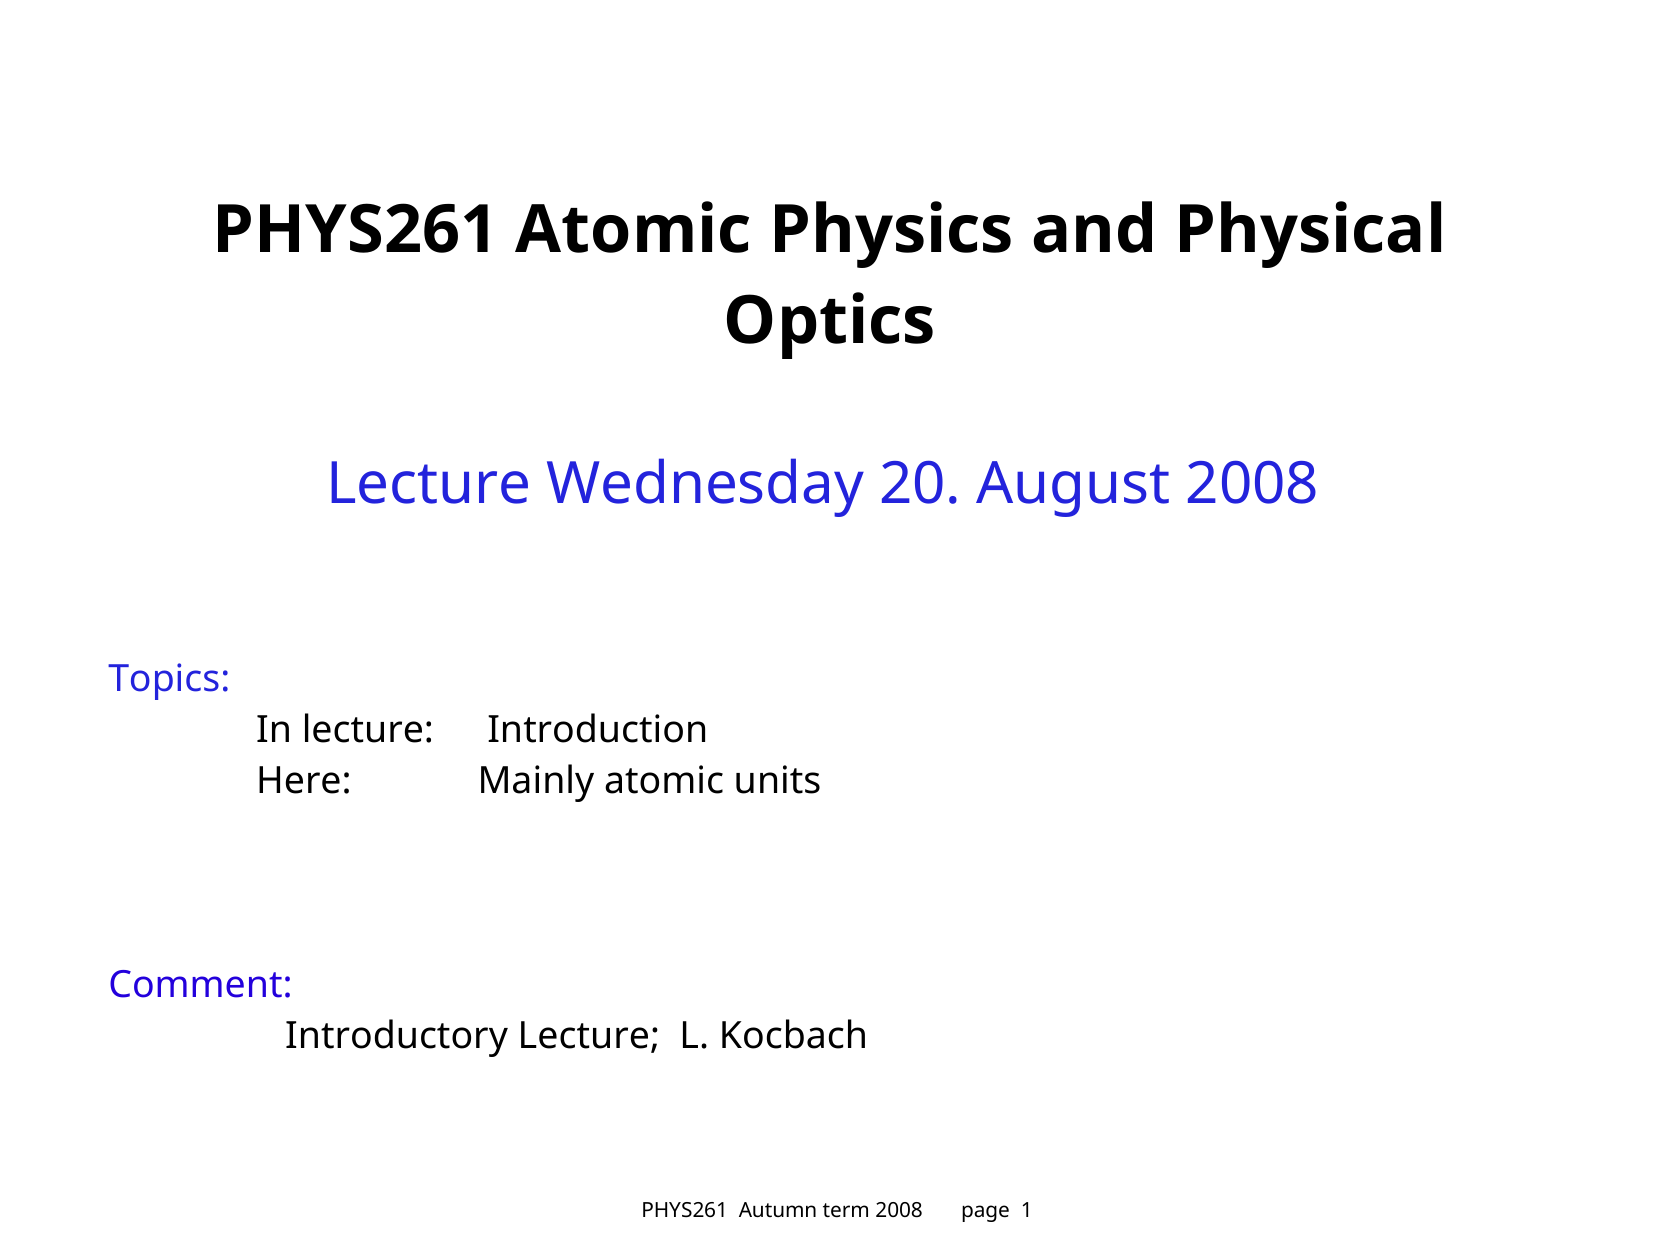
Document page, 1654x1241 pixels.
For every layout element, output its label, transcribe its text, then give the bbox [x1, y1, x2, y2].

text_box PHYS261 Atomic Physics and Physical Optics Lecture Wednesday 20. August 2008 Topics: In lecture: Introduction Here: Mainly atomic units Comment: Introductory Lecture; L. Kocbach [93, 173, 1567, 1089]
